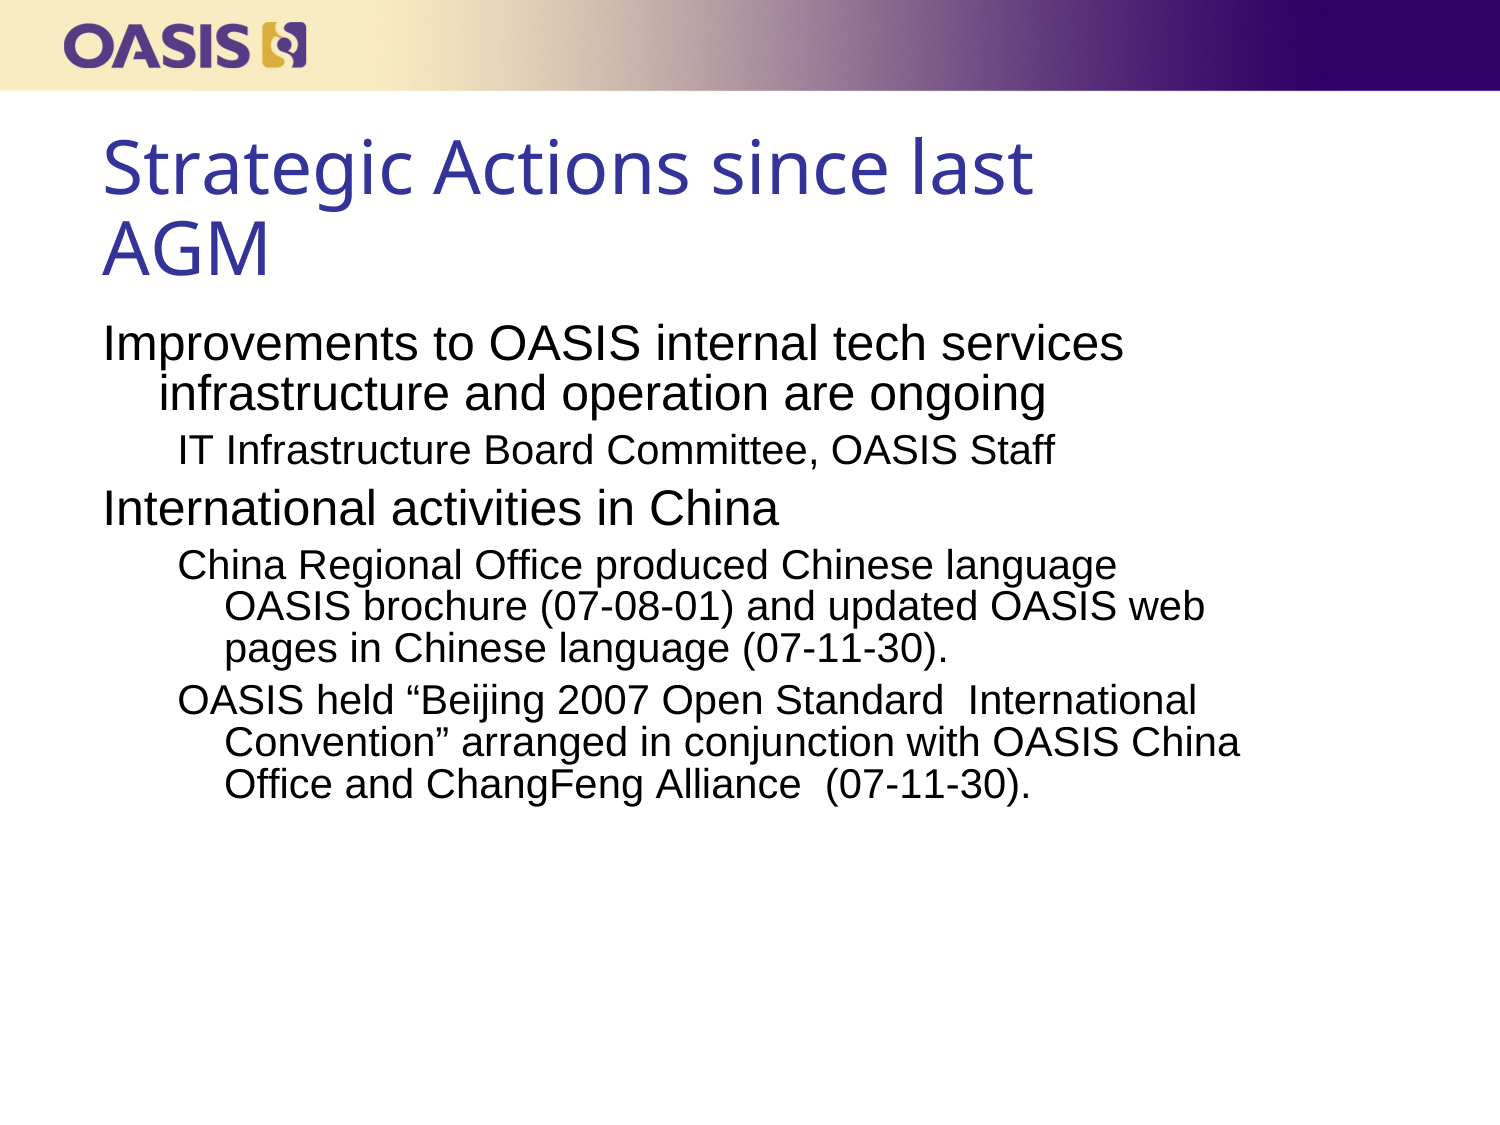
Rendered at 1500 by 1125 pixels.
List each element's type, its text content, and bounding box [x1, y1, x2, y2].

title Strategic Actions since last AGM [87, 112, 1238, 300]
list Improvements to OASIS internal tech services infrastructure and operation are ongoing IT Infrastructure Board Committee, OASIS Staff International activities in China China Regional Office produced Chinese language OASIS brochure (07-08-01) and updated OASIS web pages in Chinese language (07-11-30). OASIS held “Beijing 2007 Open Standard International Convention” arranged in conjunction with OASIS China Office and ChangFeng Alliance (07-11-30). [87, 312, 1263, 997]
picture [0, 0, 1500, 1125]
